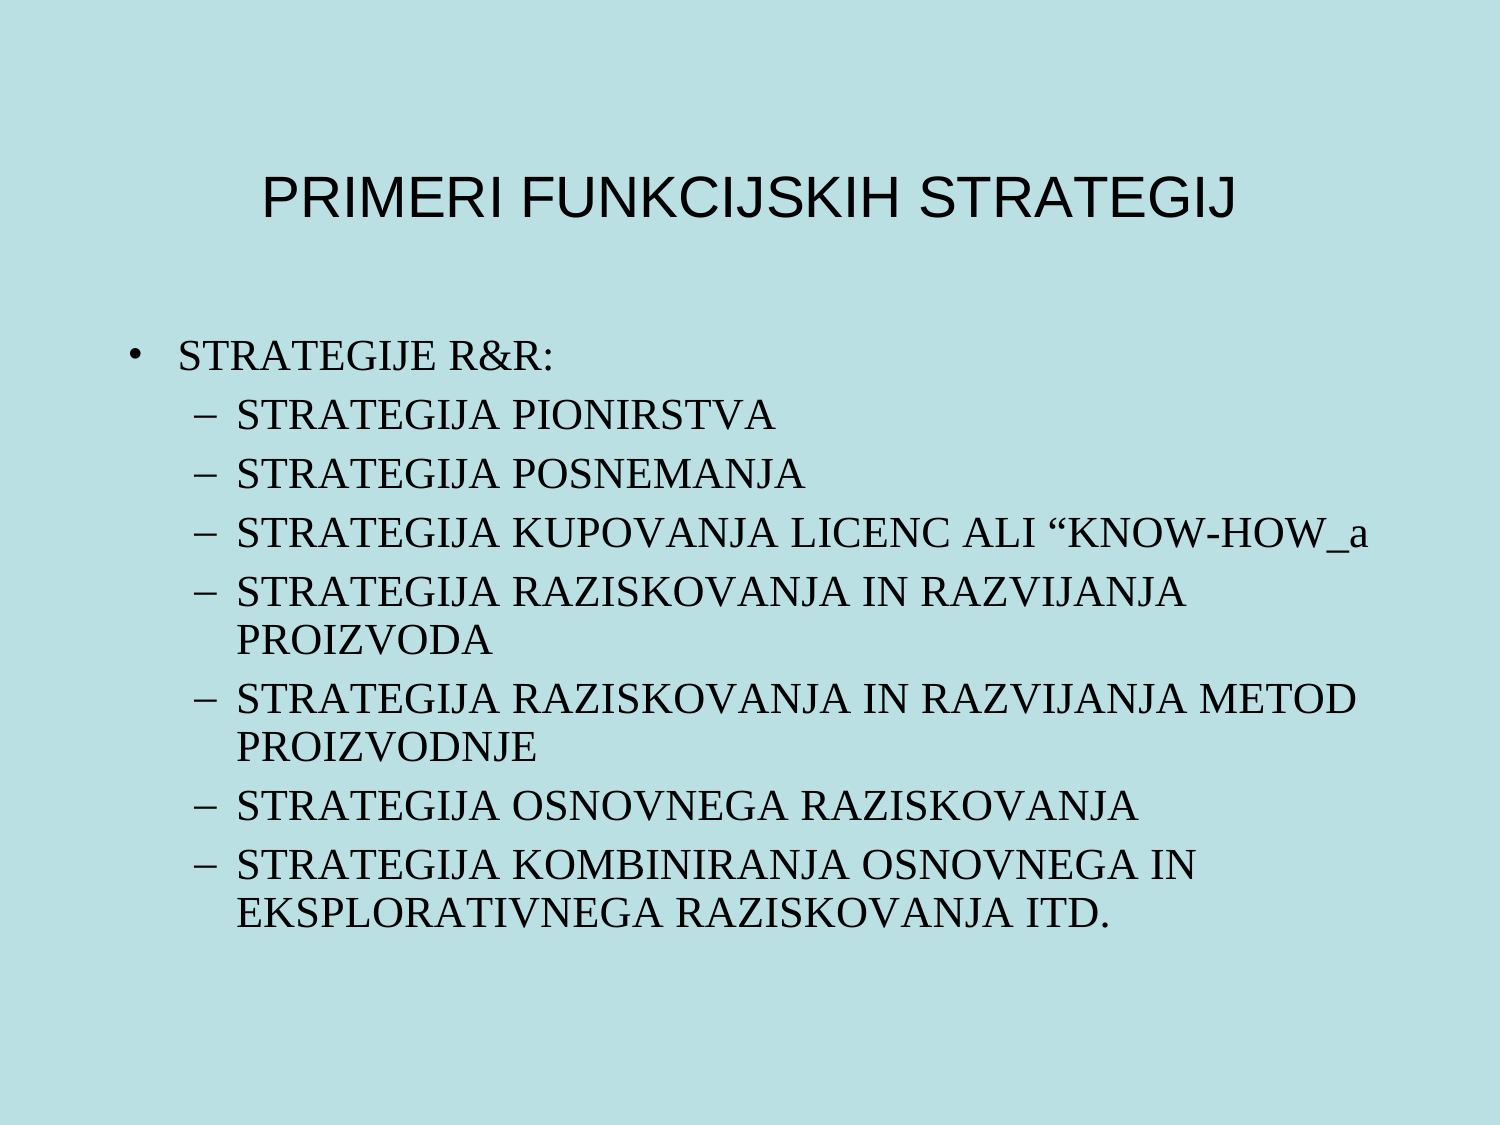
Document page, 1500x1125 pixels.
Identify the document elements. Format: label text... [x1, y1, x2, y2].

text_box PRIMERI FUNKCIJSKIH STRATEGIJ [112, 99, 1388, 288]
text_box STRATEGIJE R&R: STRATEGIJA PIONIRSTVA STRATEGIJA POSNEMANJA STRATEGIJA KUPOVANJA LICENC ALI “KNOW-HOW_a STRATEGIJA RAZISKOVANJA IN RAZVIJANJA PROIZVODA STRATEGIJA RAZISKOVANJA IN RAZVIJANJA METOD PROIZVODNJE STRATEGIJA OSNOVNEGA RAZISKOVANJA STRATEGIJA KOMBINIRANJA OSNOVNEGA IN EKSPLORATIVNEGA RAZISKOVANJA ITD. [112, 324, 1388, 1000]
